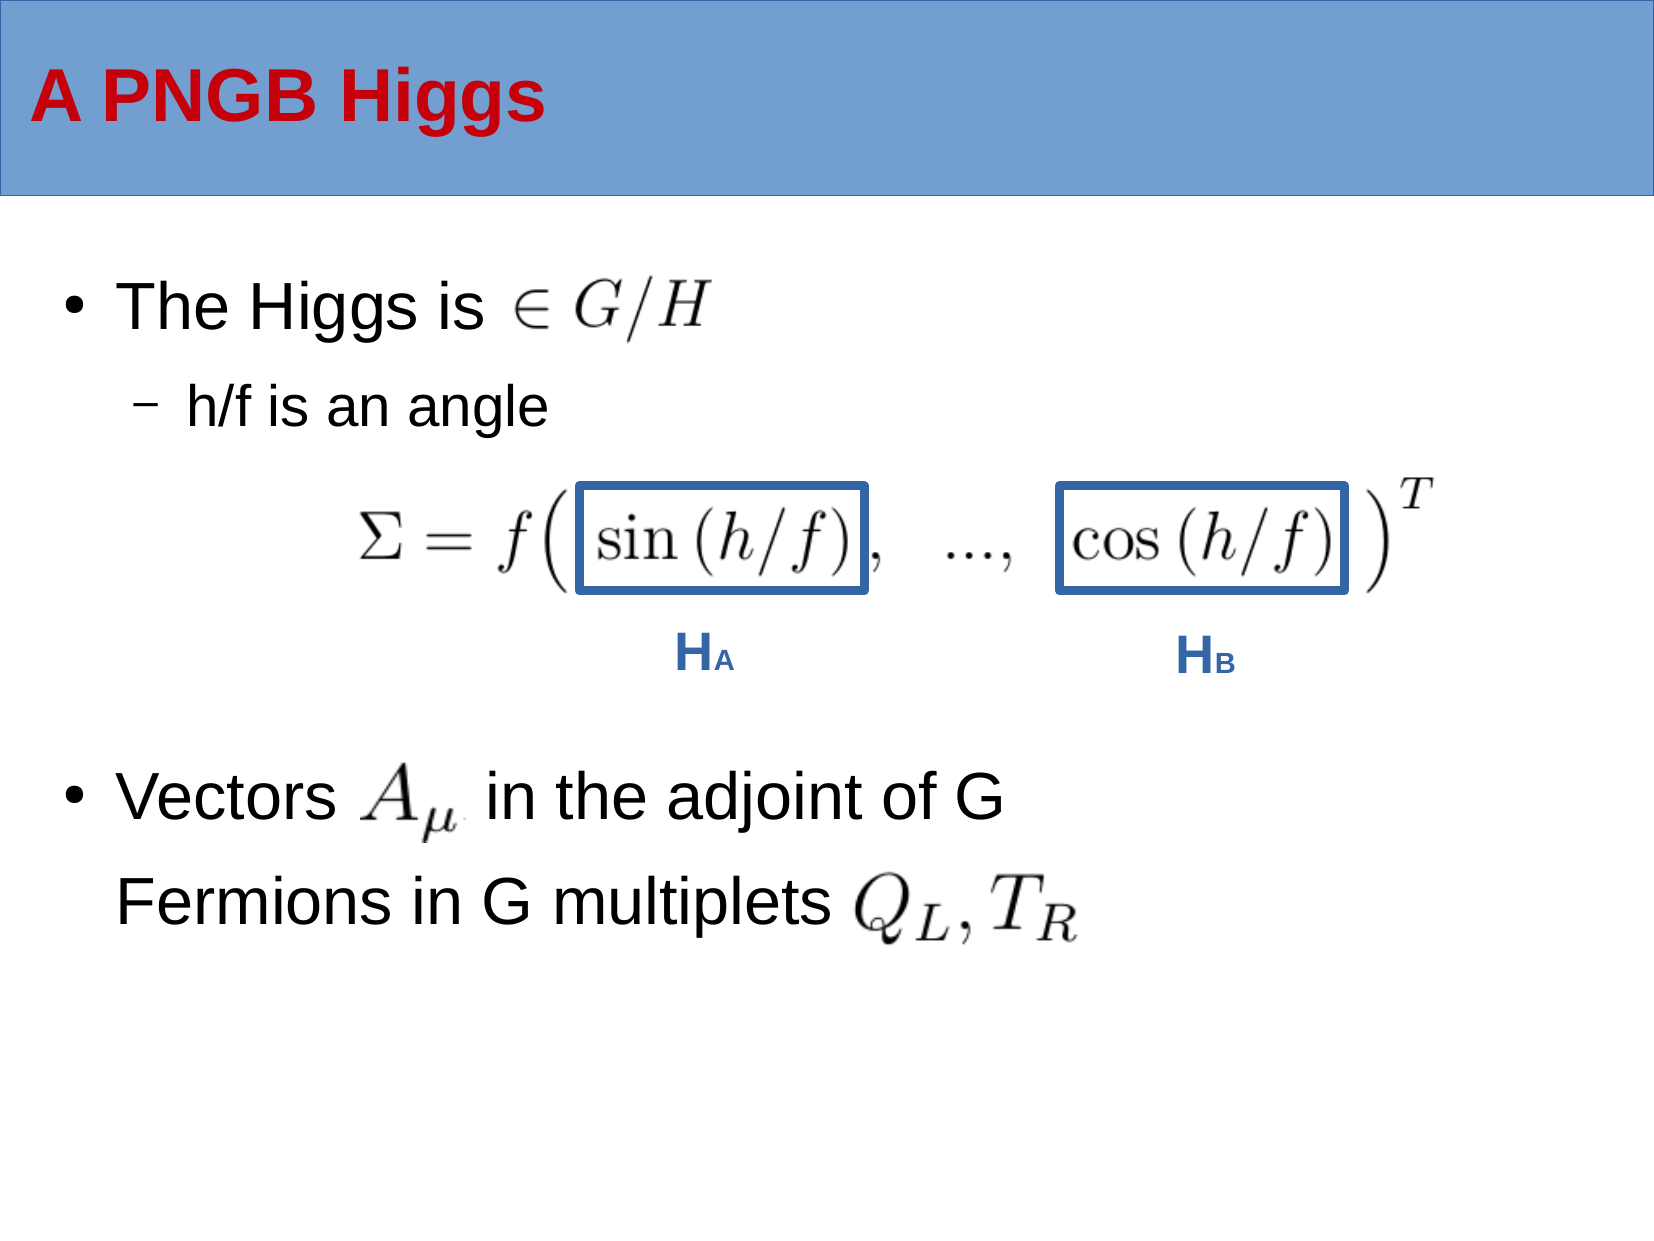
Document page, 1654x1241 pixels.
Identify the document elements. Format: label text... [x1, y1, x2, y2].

picture [360, 750, 466, 843]
picture [841, 863, 1093, 954]
picture [504, 269, 723, 353]
text_box HB [1160, 617, 1251, 694]
text_box [0, 0, 1654, 196]
list The Higgs is h/f is an angle Vectors in the adjoint of G Fermions in G multiplets [45, 165, 1591, 759]
picture [331, 455, 1454, 621]
text_box HA [660, 614, 751, 691]
title A PNGB Higgs [0, 32, 1037, 160]
